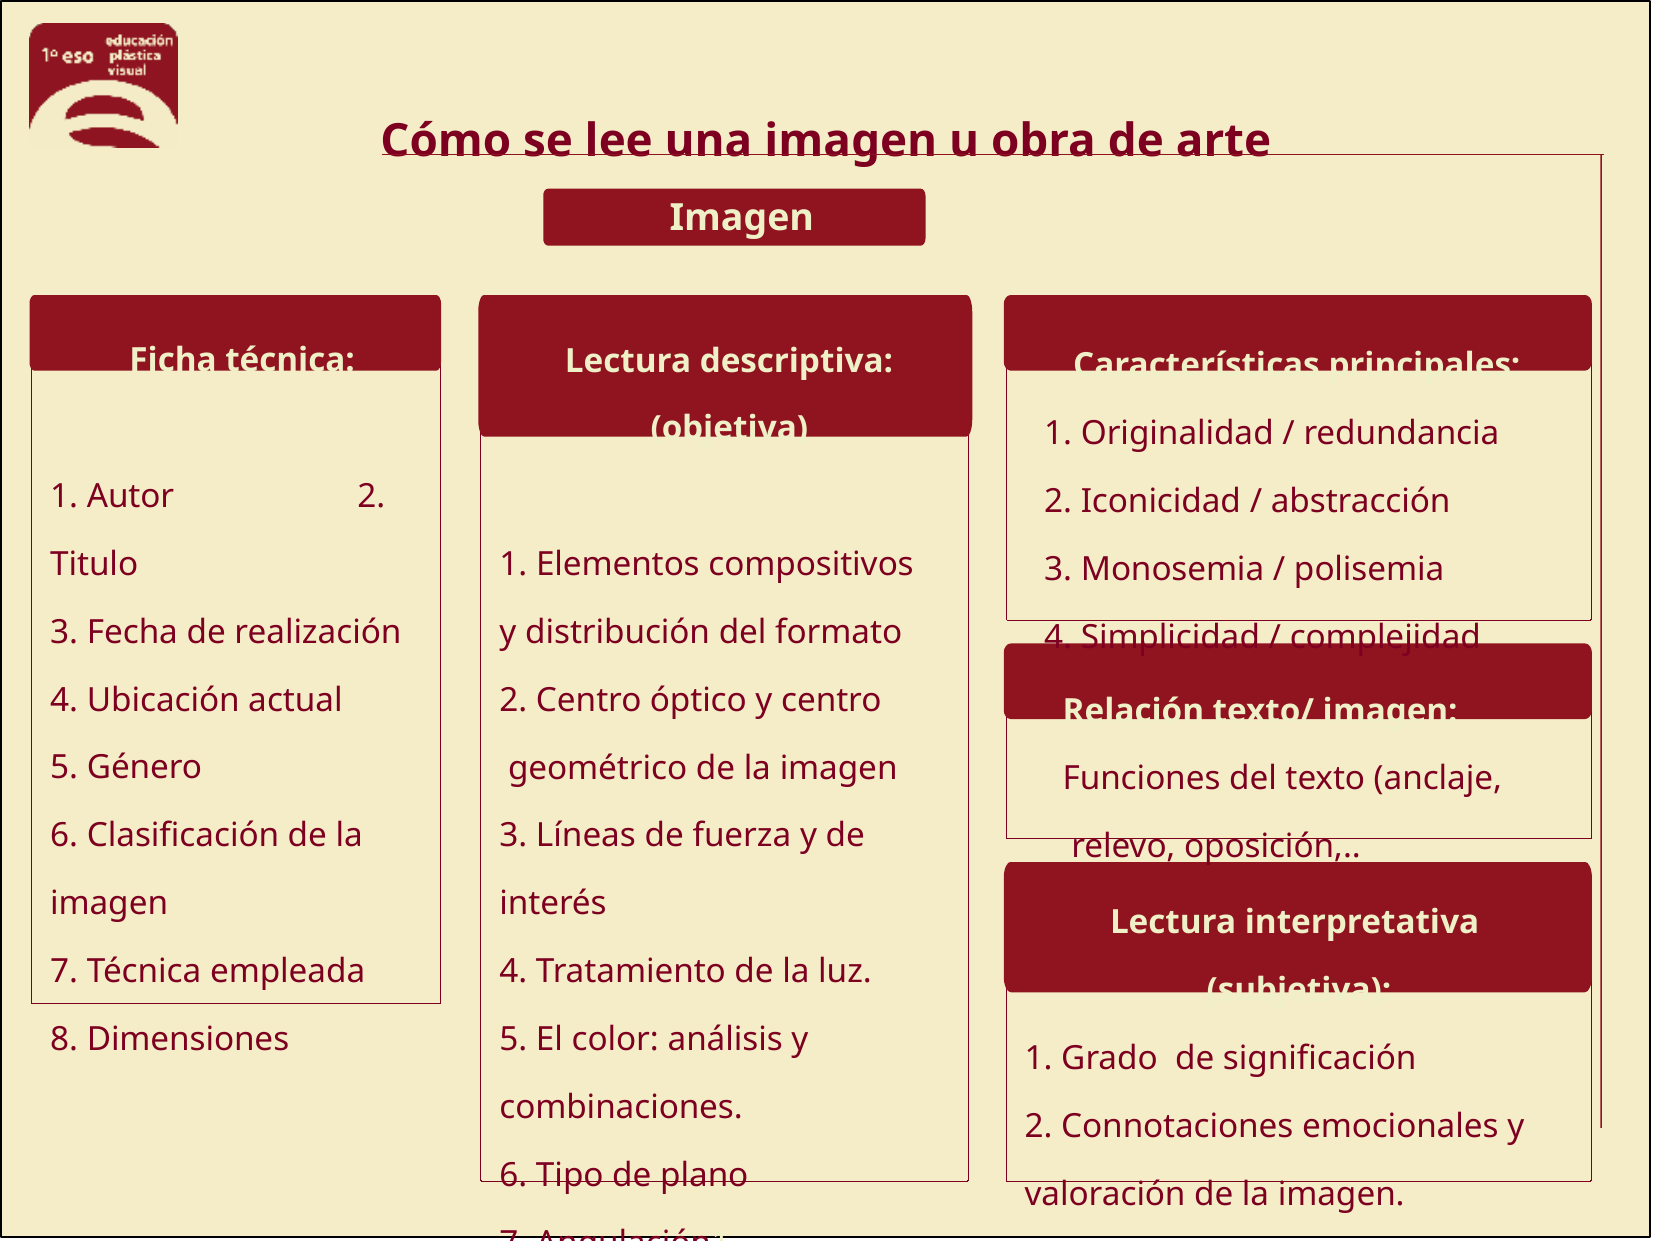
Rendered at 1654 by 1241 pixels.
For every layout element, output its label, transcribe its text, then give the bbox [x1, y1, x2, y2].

text_box Imagen [645, 183, 839, 244]
text_box Características principales: 1. Originalidad / redundancia 2. Iconicidad / abstracción 3. Monosemia / polisemia 4. Simplicidad / complejidad [1029, 311, 1565, 609]
title Cómo se lee una imagen u obra de arte [59, 59, 1625, 148]
text_box Relación texto/ imagen: Funciones del texto (anclaje, relevo, oposición,.. [1047, 656, 1571, 860]
picture [0, 0, 1654, 1241]
text_box Lectura interpretativa (subjetiva): 1. Grado de significación 2. Connotaciones emocionales y valoración de la imagen. [1009, 868, 1589, 1193]
text_box Ficha técnica: 1. Autor 2. Titulo 3. Fecha de realización 4. Ubicación actual 5. Género 6. Clasificación de la imagen 7. Técnica empleada 8. Dimensiones [35, 306, 449, 1063]
text_box Lectura descriptiva:(objetiva) 1. Elementos compositivos y distribución del formato 2. Centro óptico y centro geométrico de la imagen 3. Líneas de fuerza y de interés 4. Tratamiento de la luz. 5. El color: análisis y combinaciones. 6. Tipo de plano 7. Angulación1 [484, 306, 975, 1147]
